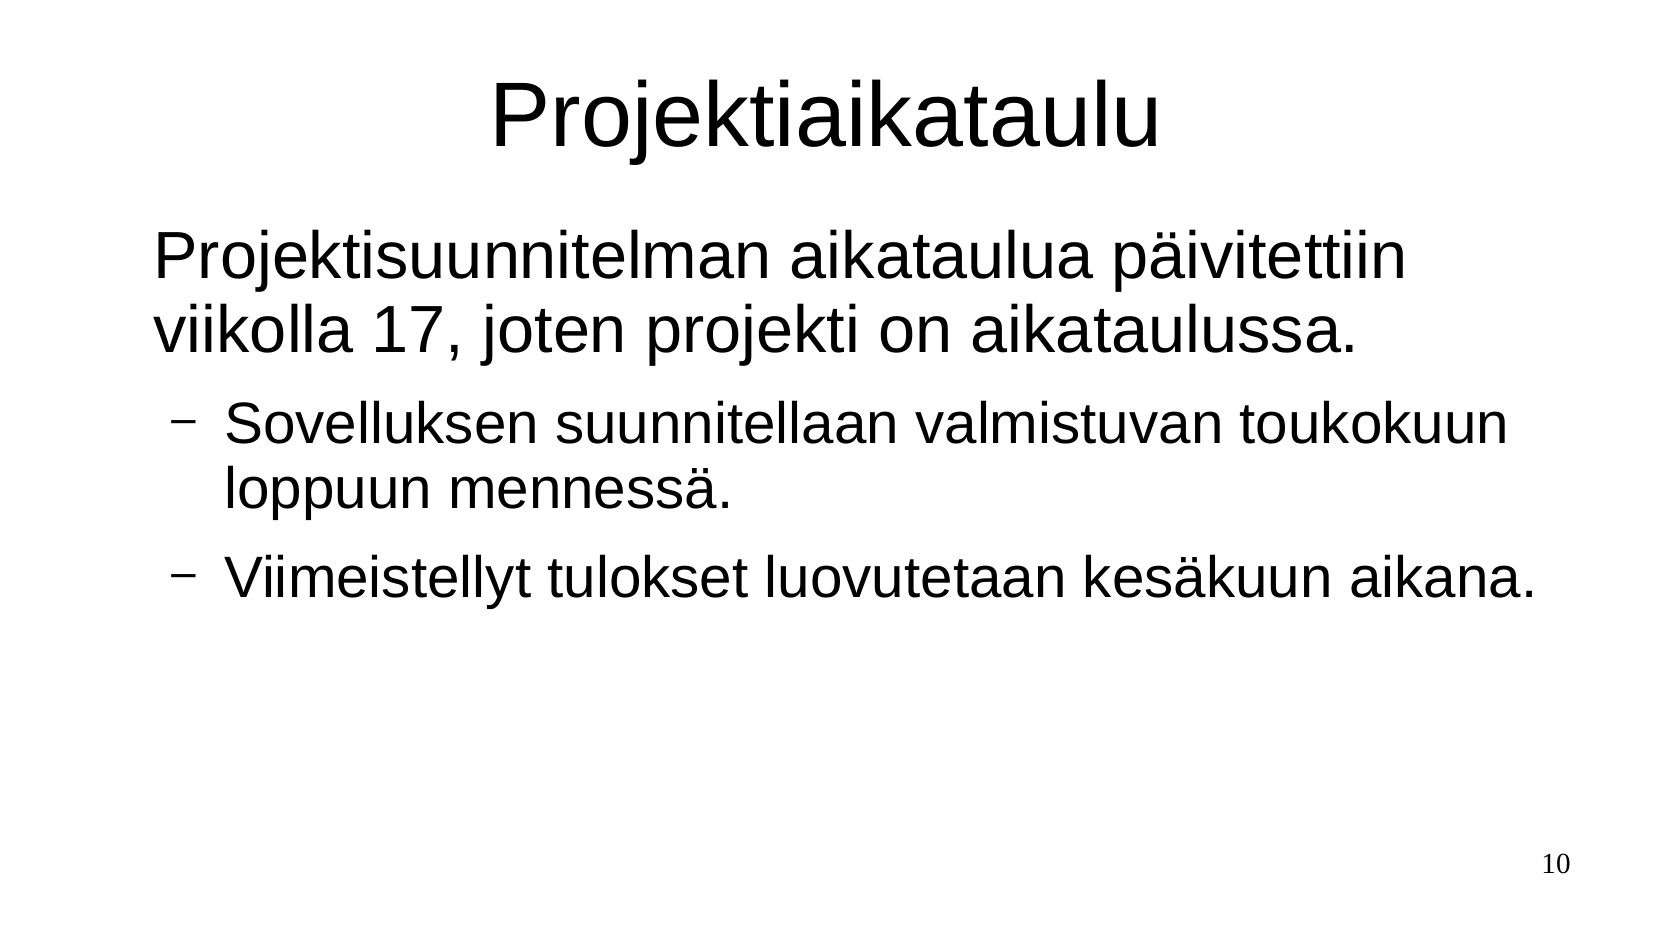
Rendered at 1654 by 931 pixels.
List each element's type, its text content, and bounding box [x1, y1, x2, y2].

list Projektisuunnitelman aikataulua päivitettiin viikolla 17, joten projekti on aikataulussa. Sovelluksen suunnitellaan valmistuvan toukokuun loppuun mennessä. Viimeistellyt tulokset luovutetaan kesäkuun aikana. [82, 217, 1571, 758]
title Projektiaikataulu [82, 37, 1571, 193]
